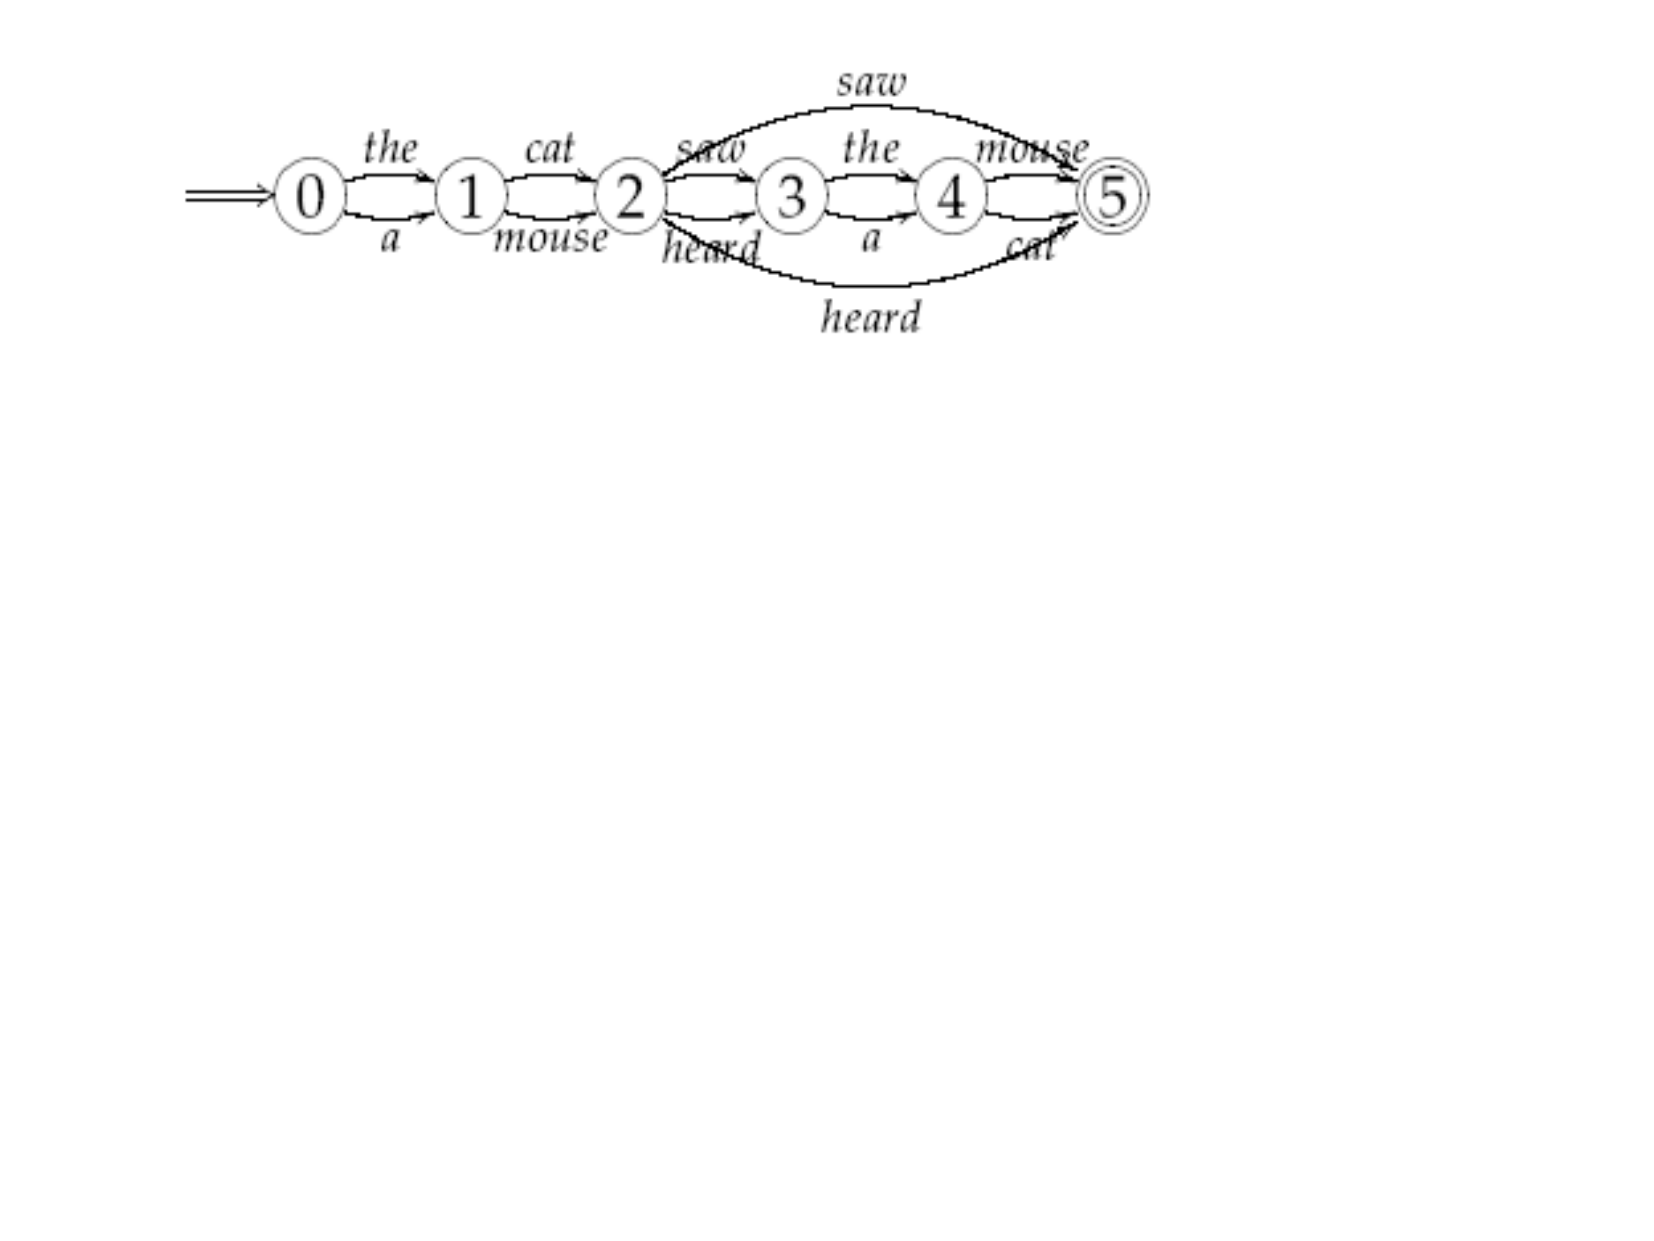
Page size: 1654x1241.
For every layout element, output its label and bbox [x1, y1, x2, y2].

picture [25, 16, 1471, 1104]
